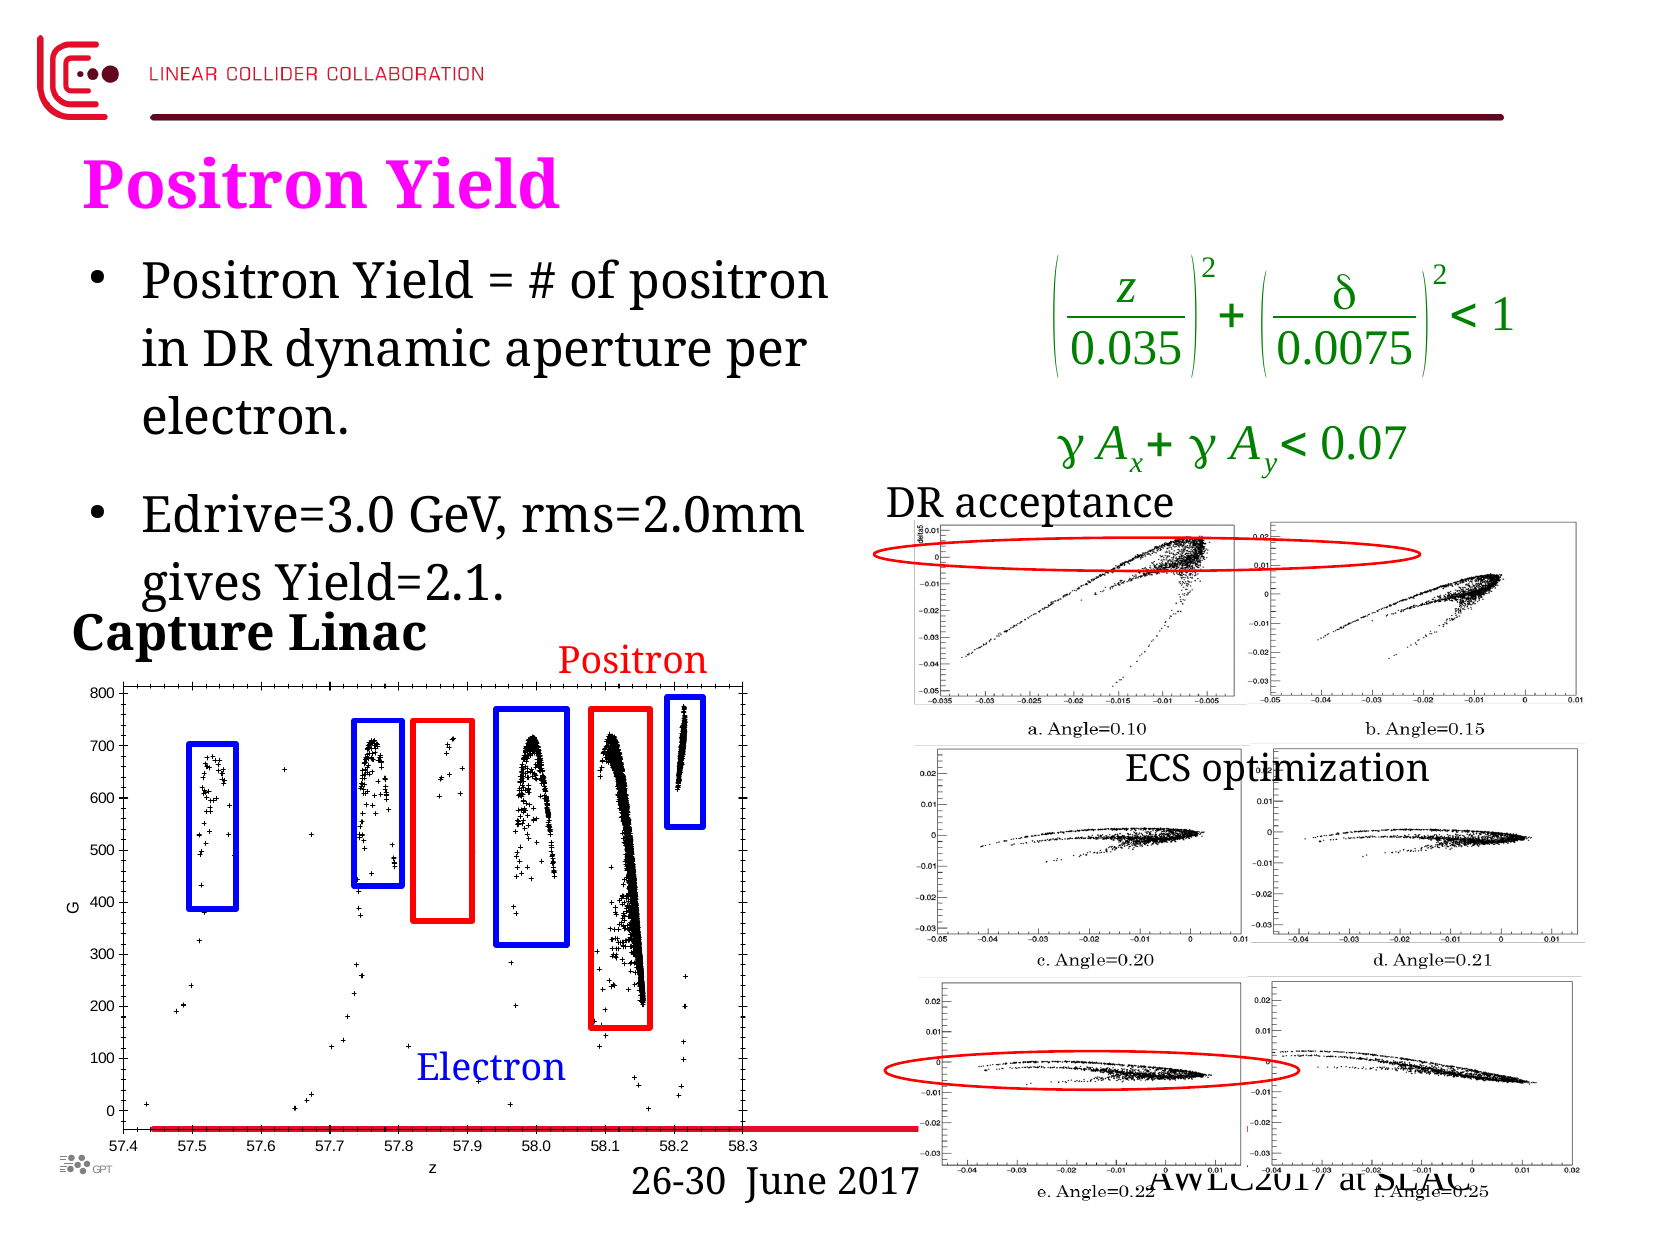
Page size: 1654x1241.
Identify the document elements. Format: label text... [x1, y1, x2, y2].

text_box ECS optimization [1110, 734, 1409, 793]
text_box Capture Linac [56, 589, 449, 662]
list DR acceptance [814, 472, 1182, 607]
chart [1048, 415, 1415, 479]
picture [59, 287, 1585, 1205]
picture [37, 35, 483, 120]
text_box Positron [543, 626, 698, 685]
list Positron Yield = # of positron in DR dynamic aperture per electron. Edrive=3.0 GeV, rms=2.0mm gives Yield=2.1. [70, 244, 851, 1063]
chart [1045, 250, 1521, 382]
picture [1182, 540, 1417, 569]
text_box Electron [401, 1033, 559, 1092]
title Positron Yield [82, 78, 1571, 287]
